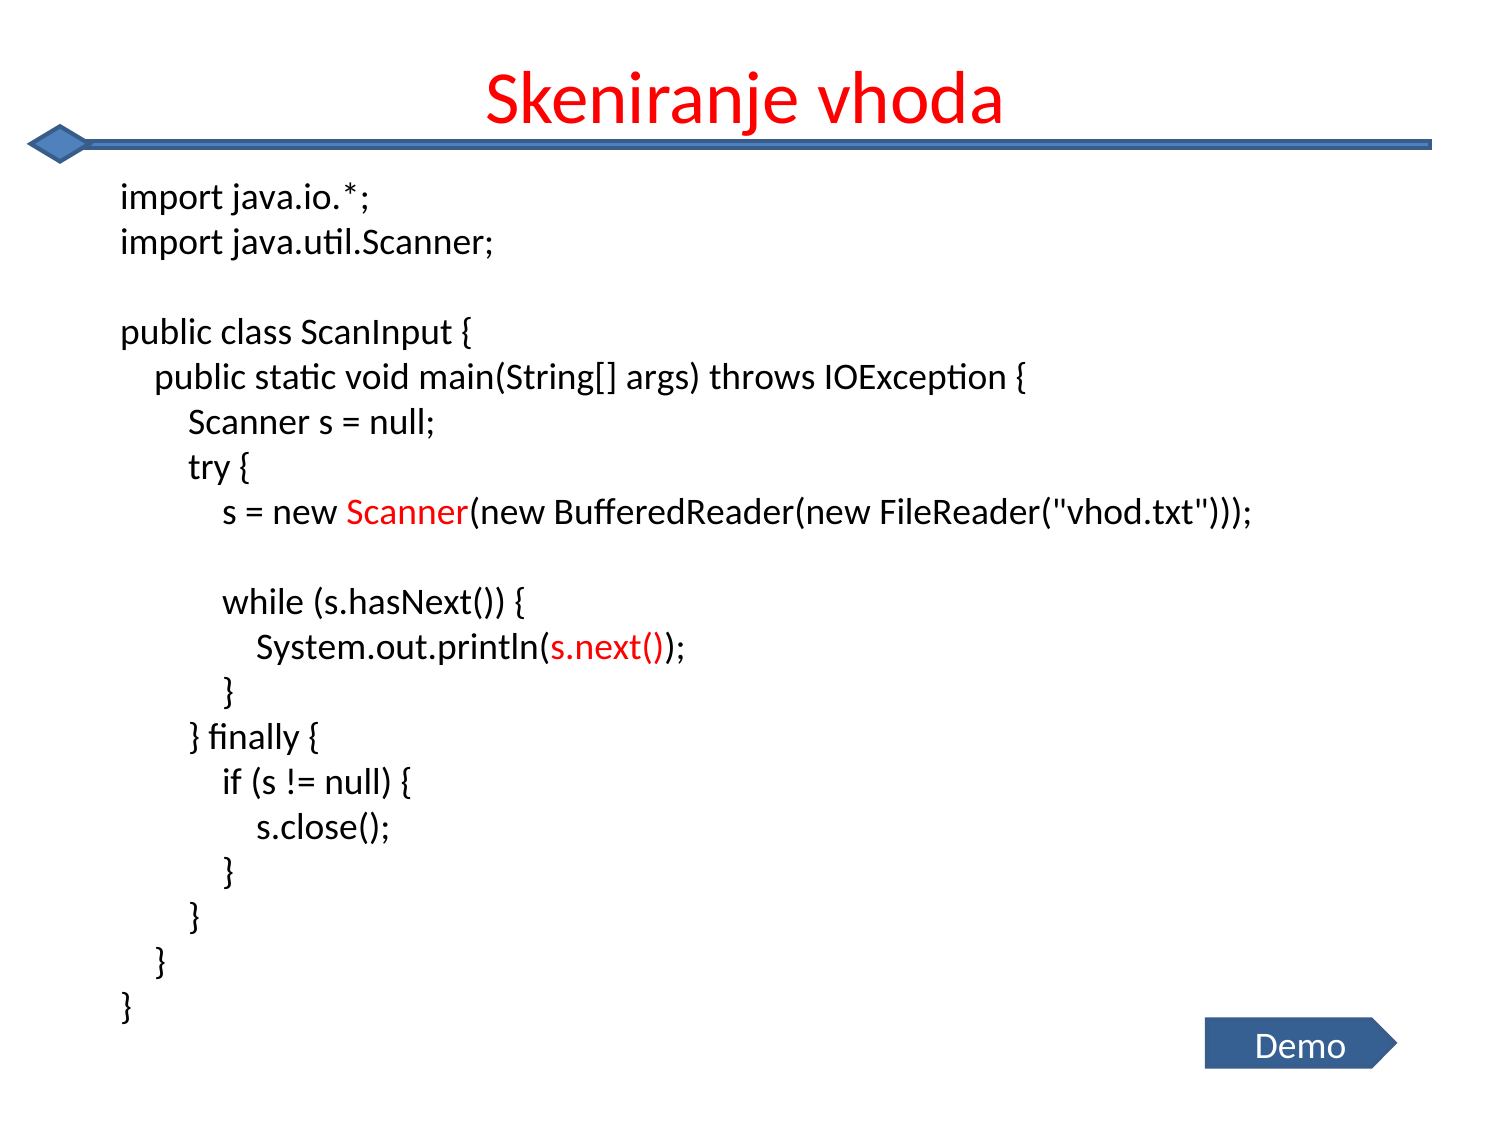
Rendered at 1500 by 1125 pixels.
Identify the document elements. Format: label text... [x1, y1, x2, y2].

text_box Demo [1206, 1019, 1395, 1067]
title Skeniranje vhoda [70, 0, 1421, 188]
text_box import java.io.*; import java.util.Scanner; public class ScanInput { public static void main(String[] args) throws IOException { Scanner s = null; try { s = new Scanner(new BufferedReader(new FileReader("vhod.txt"))); while (s.hasNext()) { System.out.println(s.next()); } } finally { if (s != null) { s.close(); } } } } [105, 163, 1430, 1035]
